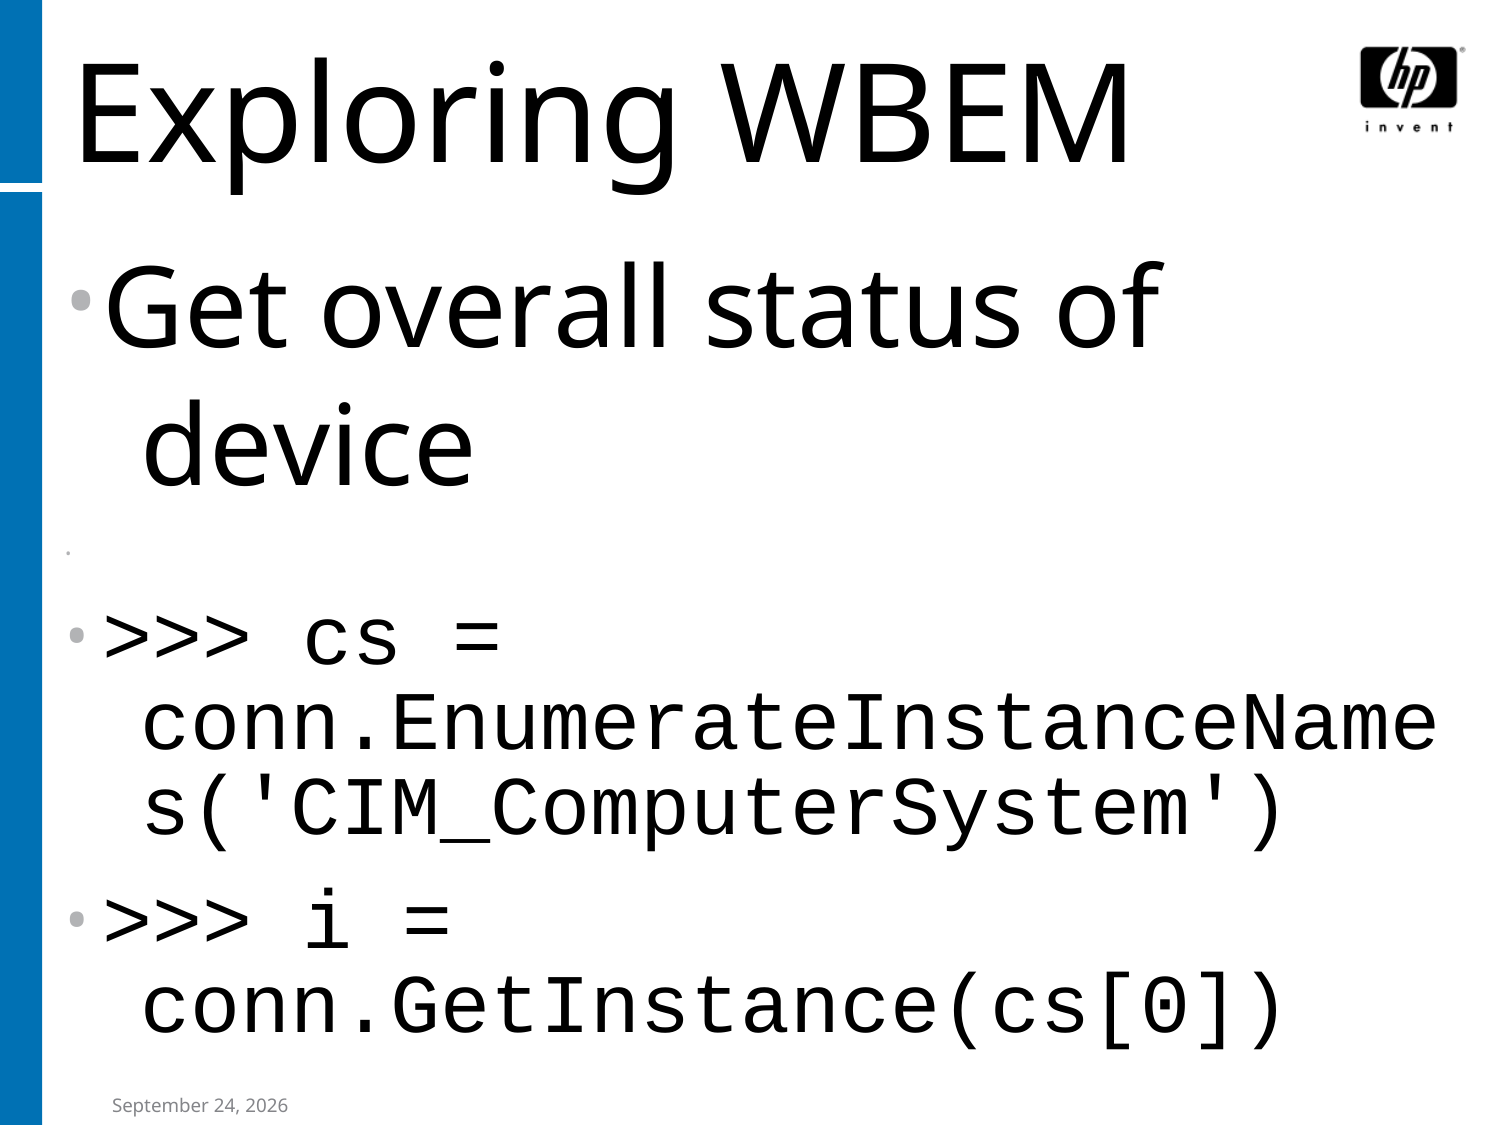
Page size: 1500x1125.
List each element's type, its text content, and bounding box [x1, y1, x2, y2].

title Exploring WBEM [70, 18, 1322, 207]
picture [1350, 37, 1472, 141]
list Get overall status of device >>> cs = conn.EnumerateInstanceNames('CIM_ComputerSystem') >>> i = conn.GetInstance(cs[0]) [65, 237, 1477, 1063]
